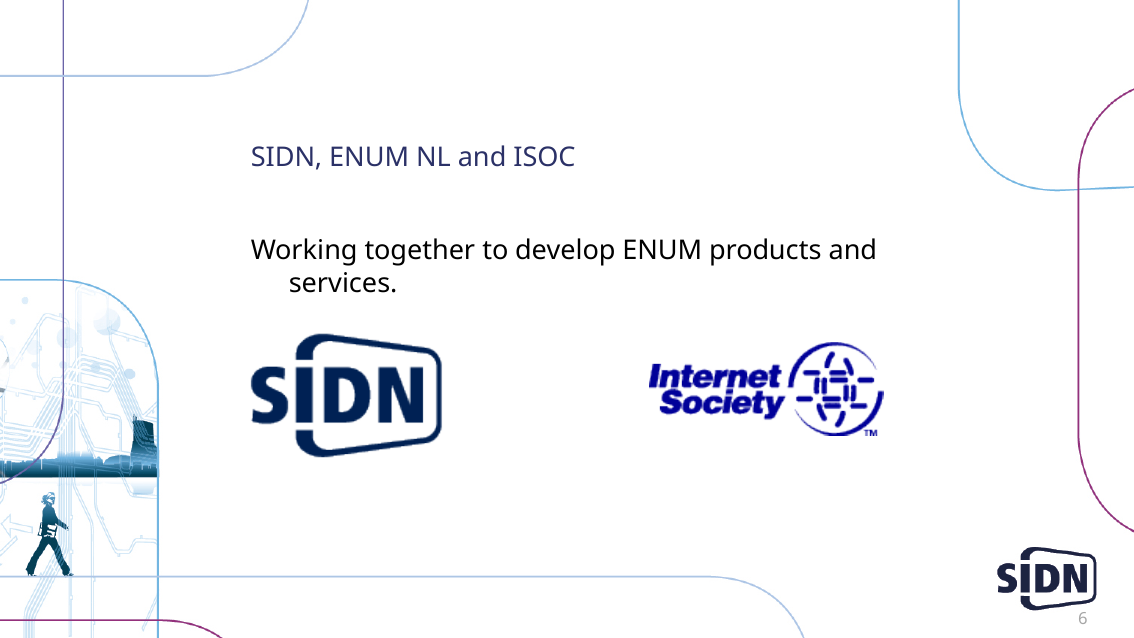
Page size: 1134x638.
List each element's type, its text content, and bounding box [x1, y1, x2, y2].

title SIDN, ENUM NL and ISOC [236, 118, 816, 194]
picture [0, 0, 1134, 638]
list Working together to develop ENUM products and services. [236, 225, 980, 540]
text_box <number> [989, 599, 1103, 638]
